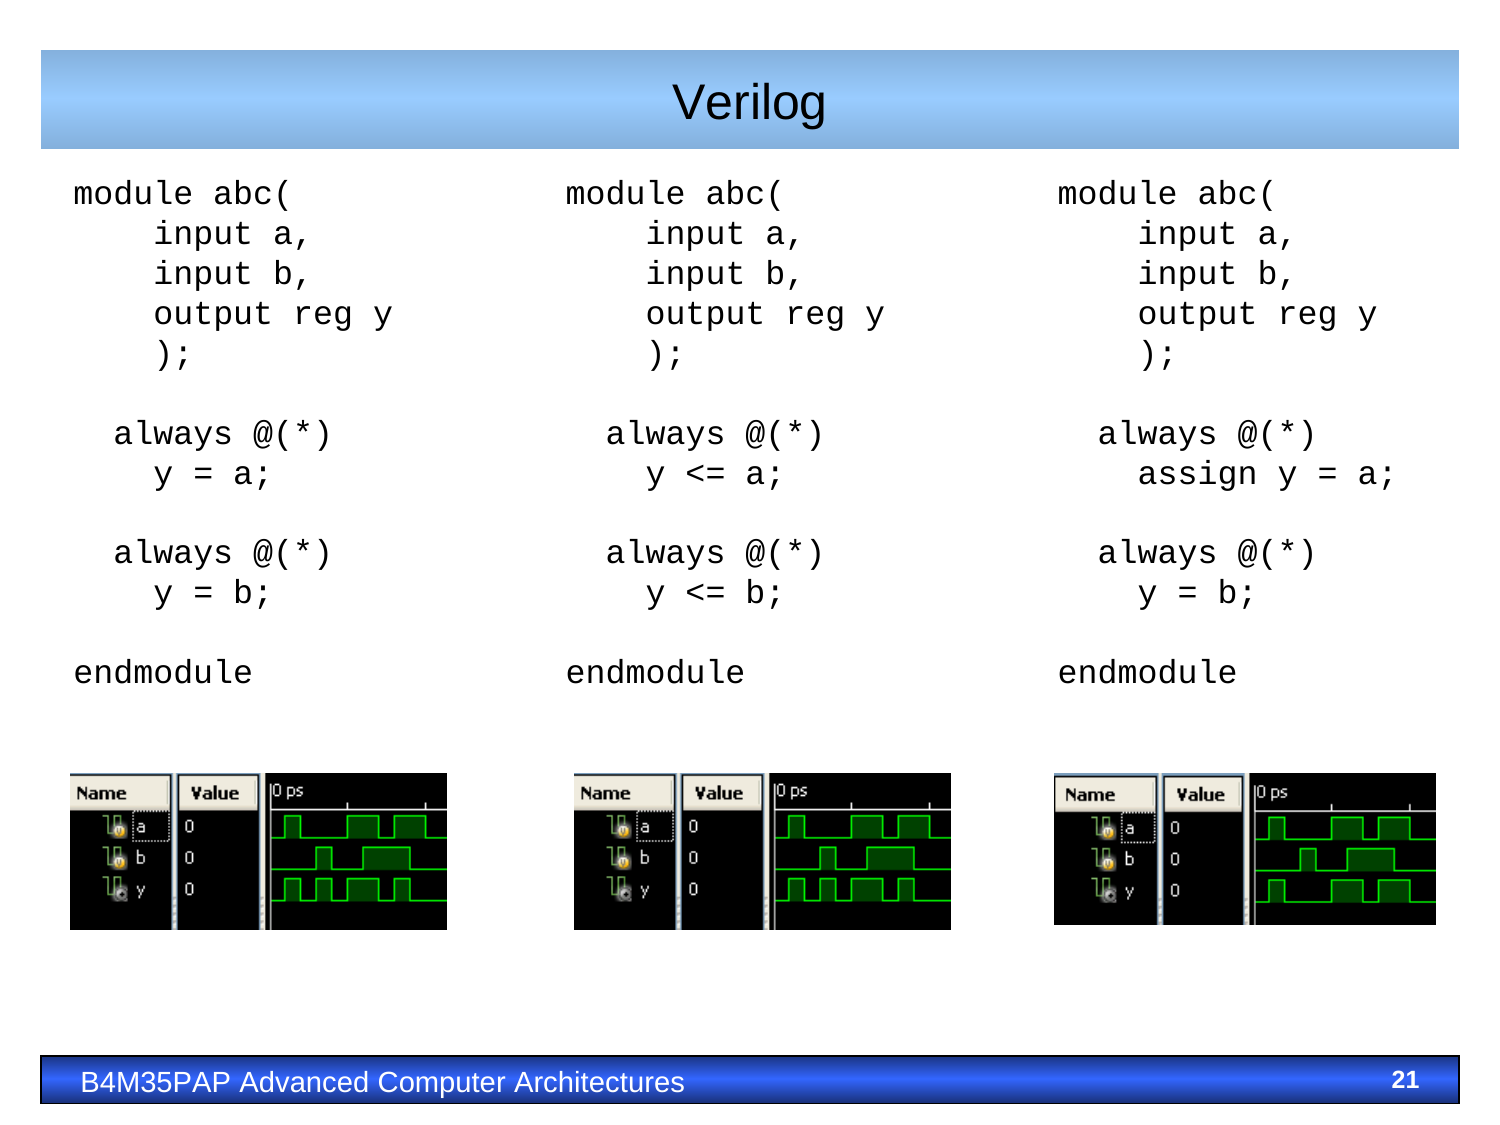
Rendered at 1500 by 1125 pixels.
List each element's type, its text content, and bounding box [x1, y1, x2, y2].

text_box module abc( input a, input b, output reg y ); always @(*) y <= a; always @(*) y <= b; endmodule [550, 163, 950, 698]
title Verilog [41, 50, 1459, 149]
text_box module abc( input a, input b, output reg y ); always @(*) y = a; always @(*) y = b; endmodule [58, 163, 457, 698]
text_box module abc( input a, input b, output reg y ); always @(*) assign y = a; always @(*) y = b; endmodule [1042, 163, 1442, 698]
picture [70, 773, 447, 930]
picture [574, 773, 951, 930]
picture [1054, 773, 1436, 925]
